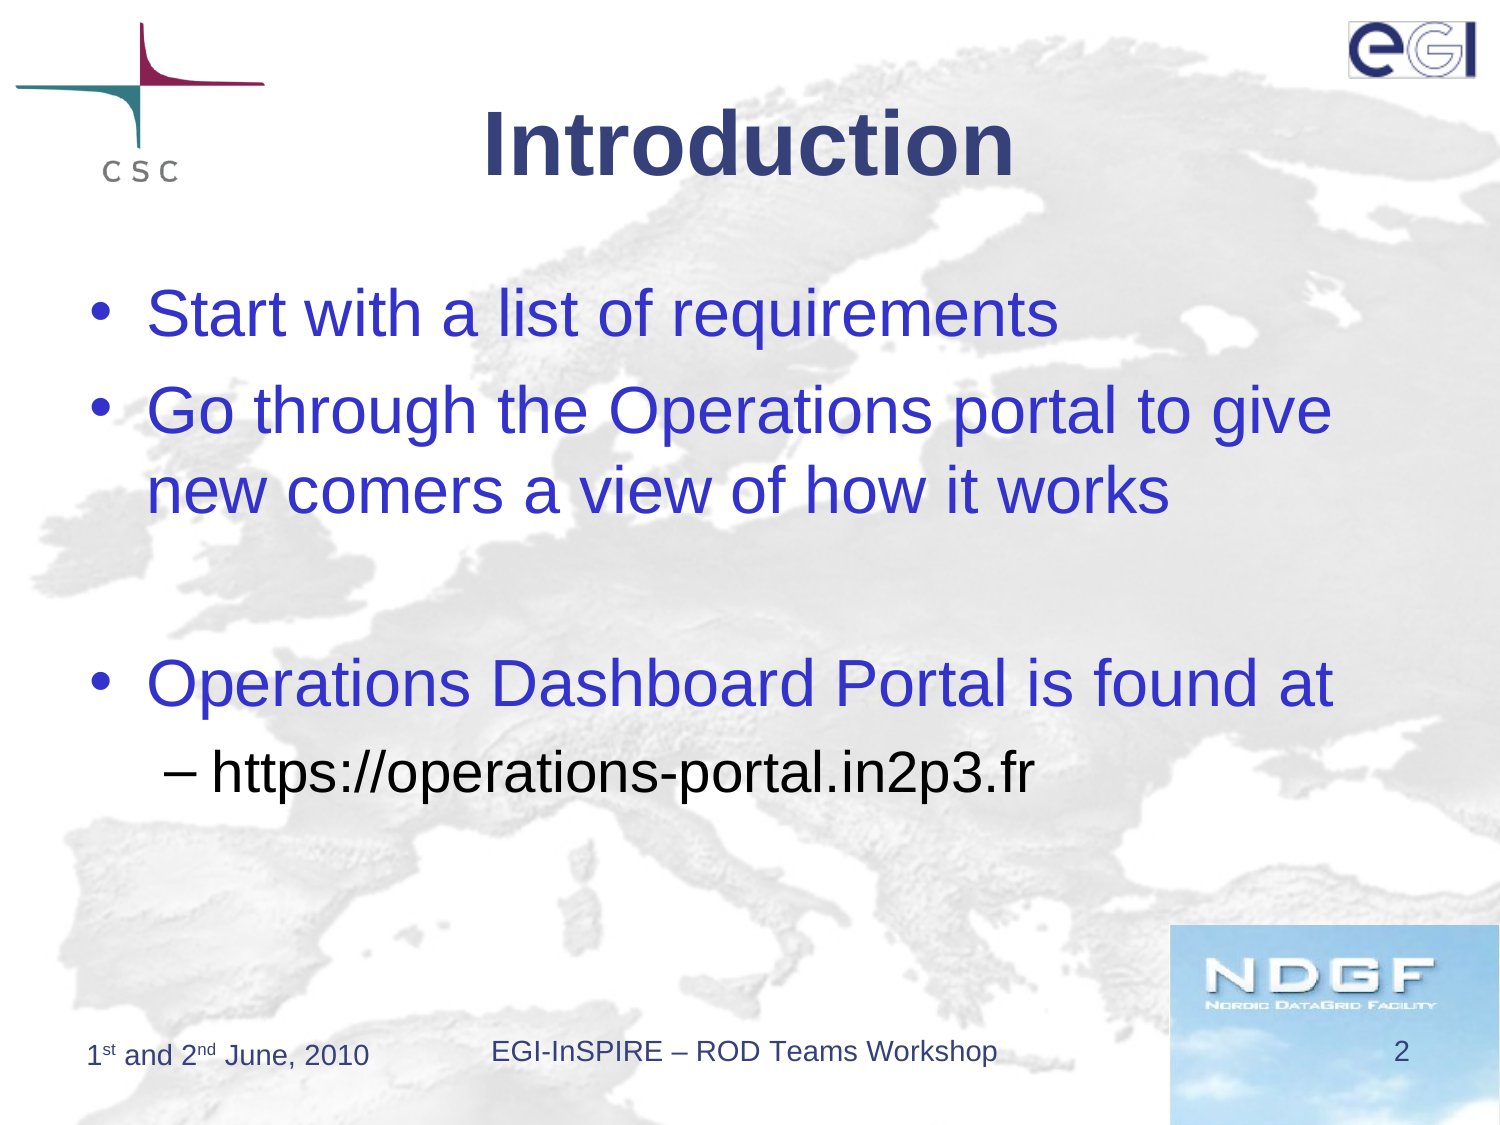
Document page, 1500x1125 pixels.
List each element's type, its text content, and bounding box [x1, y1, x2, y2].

picture [0, 0, 1500, 1125]
list Start with a list of requirements Go through the Operations portal to give new comers a view of how it works Operations Dashboard Portal is found at https://operations-portal.in2p3.fr [75, 262, 1426, 1006]
title Introduction [75, 13, 1426, 262]
